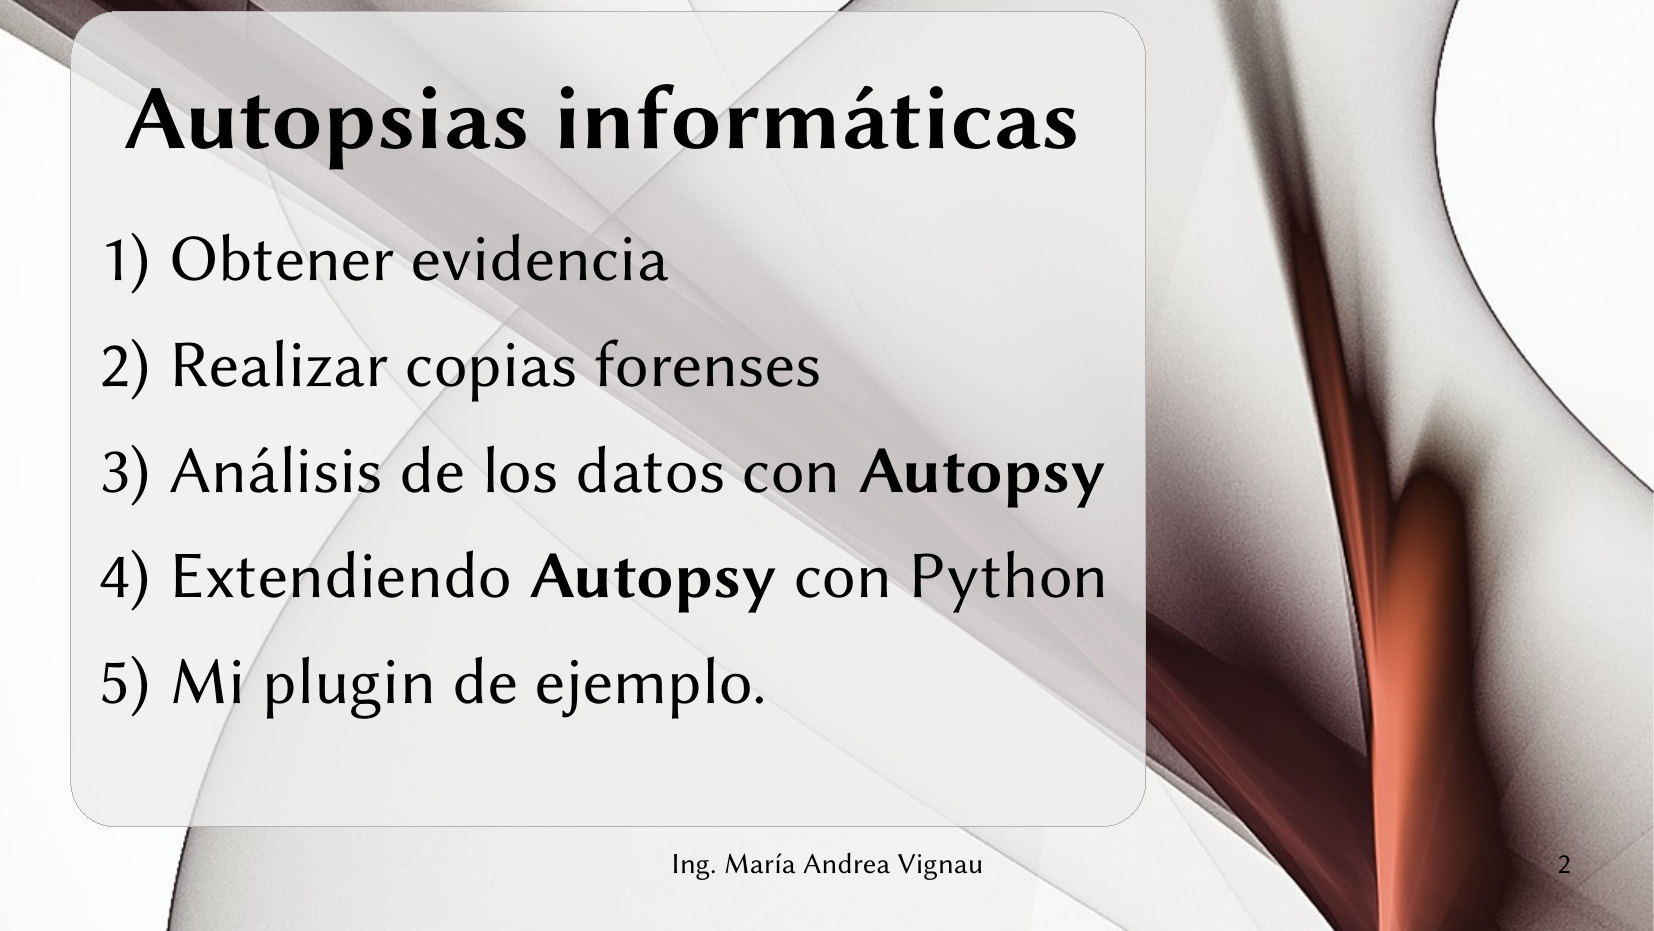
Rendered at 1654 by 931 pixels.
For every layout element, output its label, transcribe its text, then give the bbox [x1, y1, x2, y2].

list Obtener evidencia Realizar copias forenses Análisis de los datos con Autopsy Extendiendo Autopsy con Python Mi plugin de ejemplo. [81, 220, 1120, 808]
title Autopsias informáticas [82, 37, 1123, 201]
picture [0, 0, 1654, 931]
